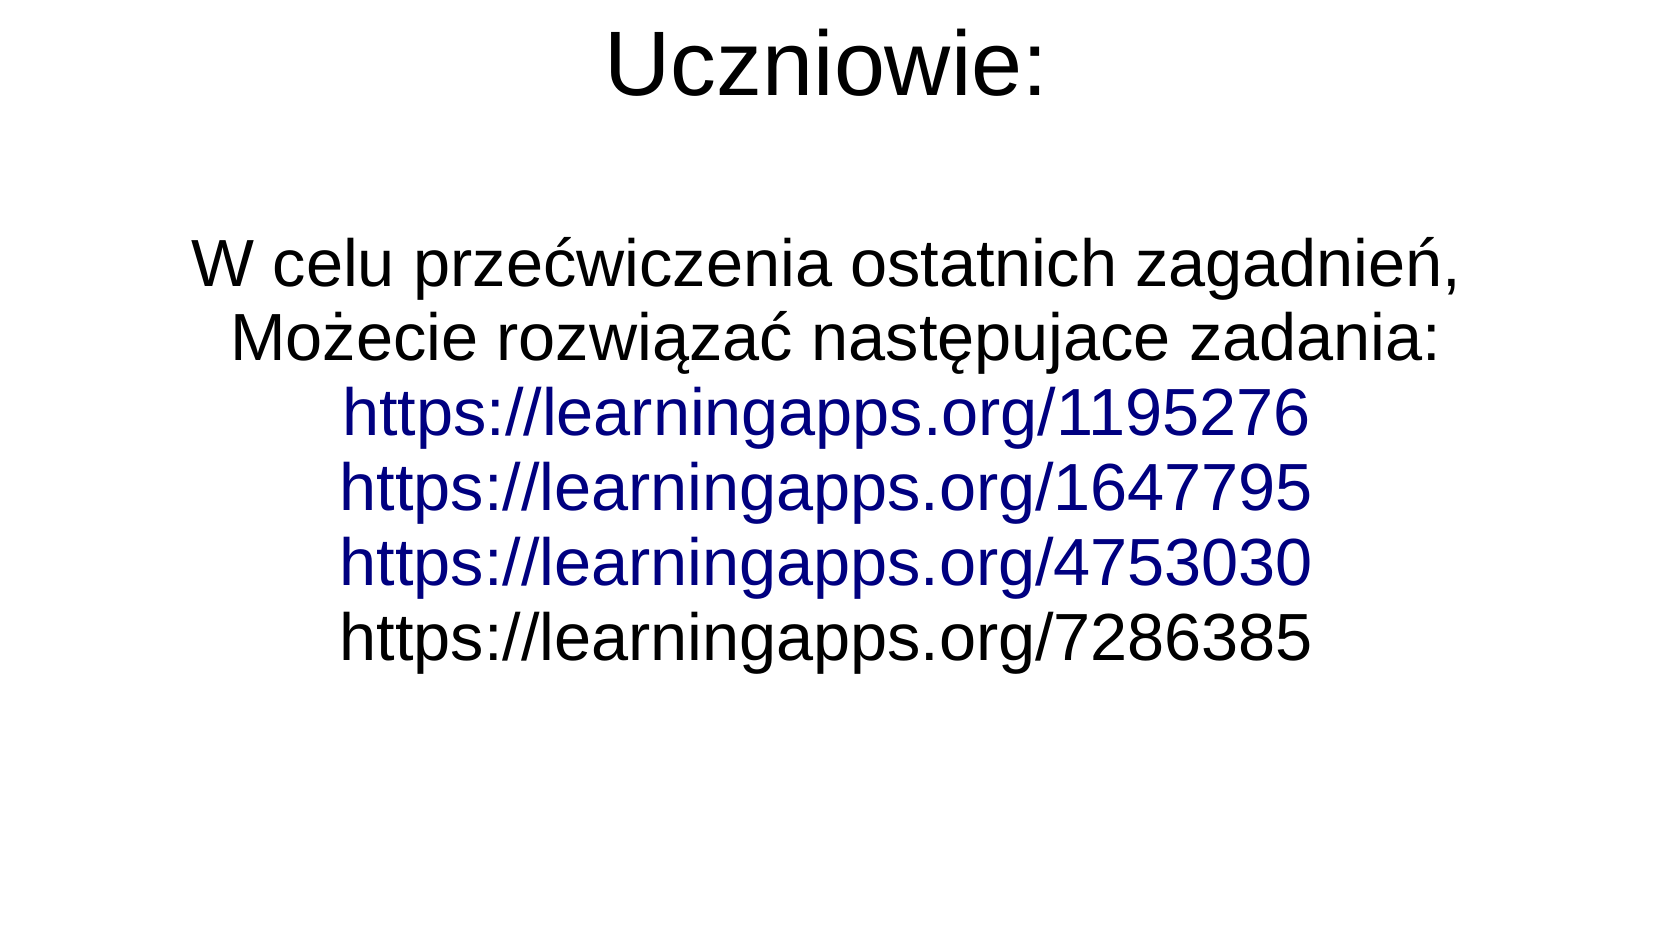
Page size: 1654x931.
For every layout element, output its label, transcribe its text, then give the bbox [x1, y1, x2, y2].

title Uczniowie: [82, 12, 1571, 217]
subtitle W celu przećwiczenia ostatnich zagadnień, Możecie rozwiązać następujace zadania: https://learningapps.org/1195276 https://learningapps.org/1647795 https://learningapps.org/4753030 https://learningapps.org/7286385 [82, 217, 1571, 758]
